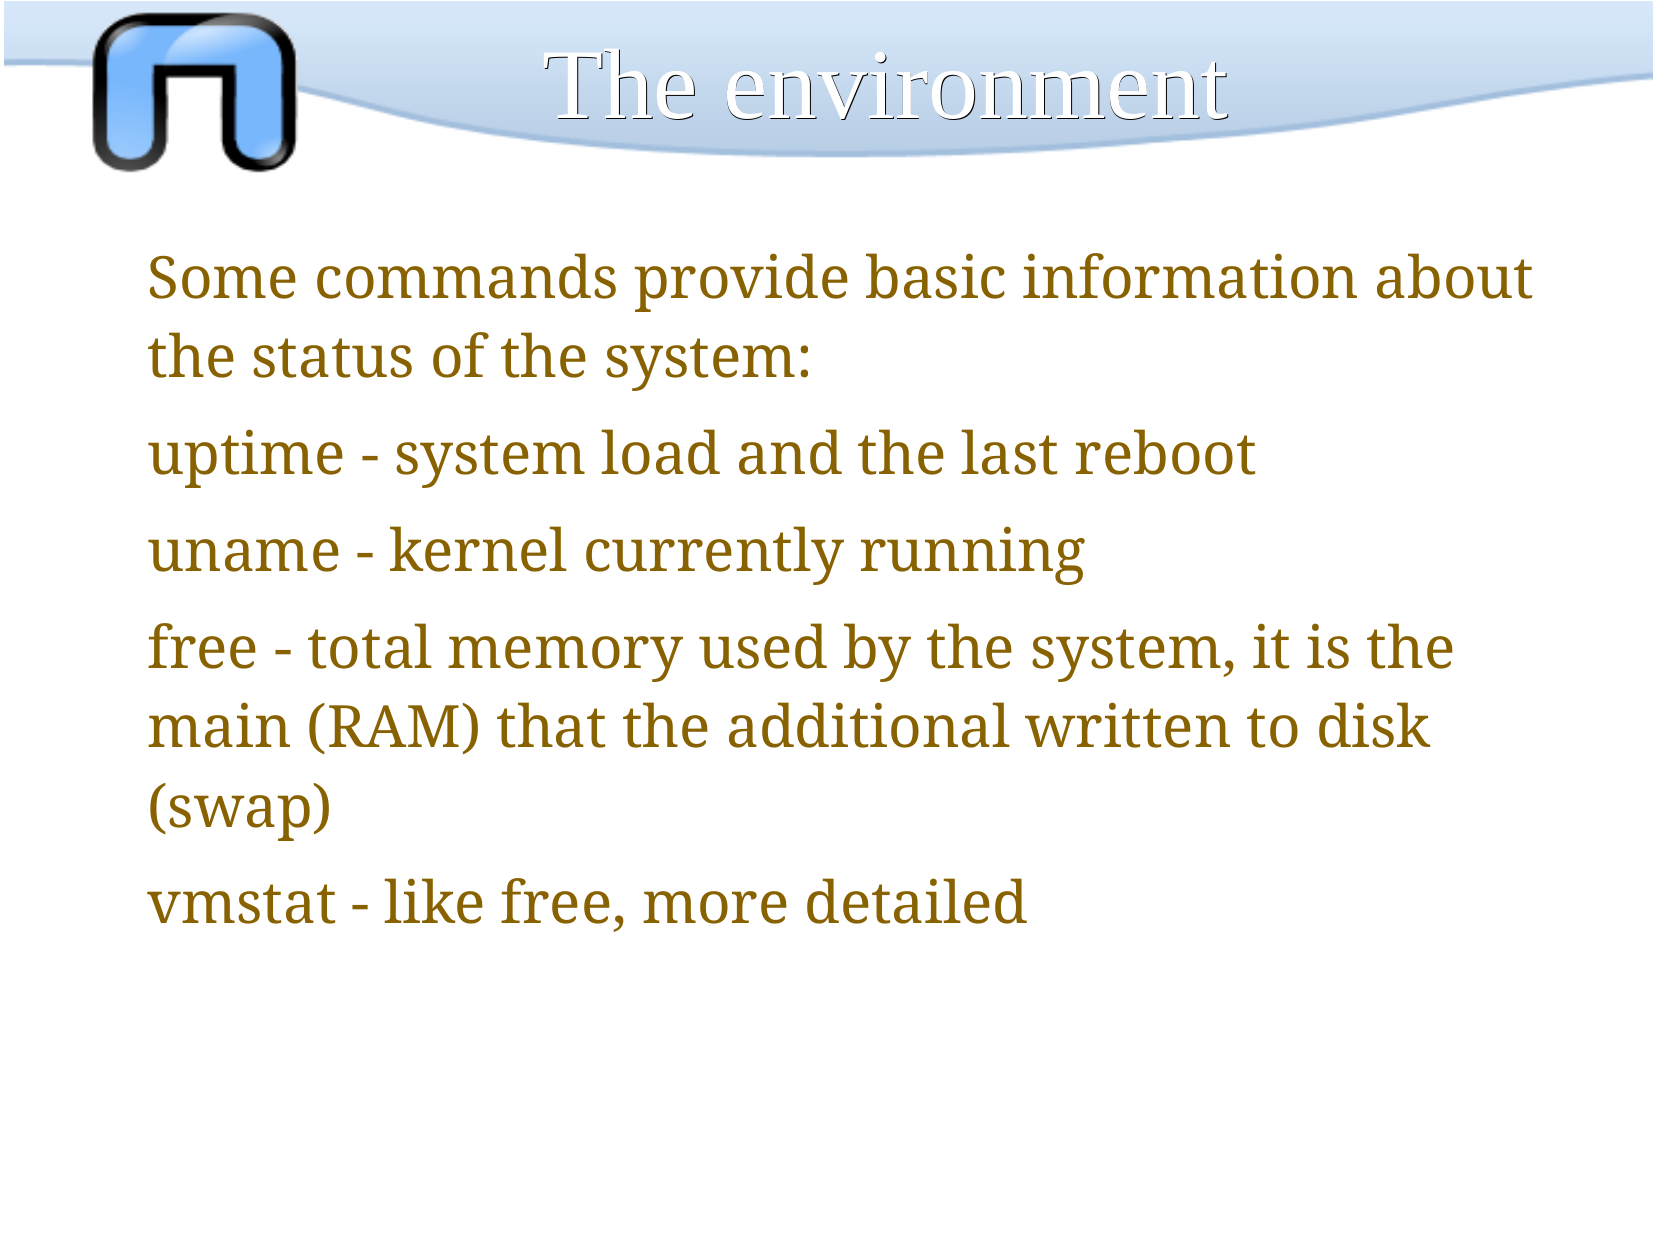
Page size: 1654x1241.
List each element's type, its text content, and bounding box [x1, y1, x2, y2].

list Some commands provide basic information about the status of the system: uptime - system load and the last reboot uname - kernel currently running free - total memory used by the system, it is the main (RAM) that the additional written to disk (swap) vmstat - like free, more detailed [147, 236, 1565, 1123]
text_box The environment [531, 29, 1241, 266]
picture [0, 0, 1654, 1241]
